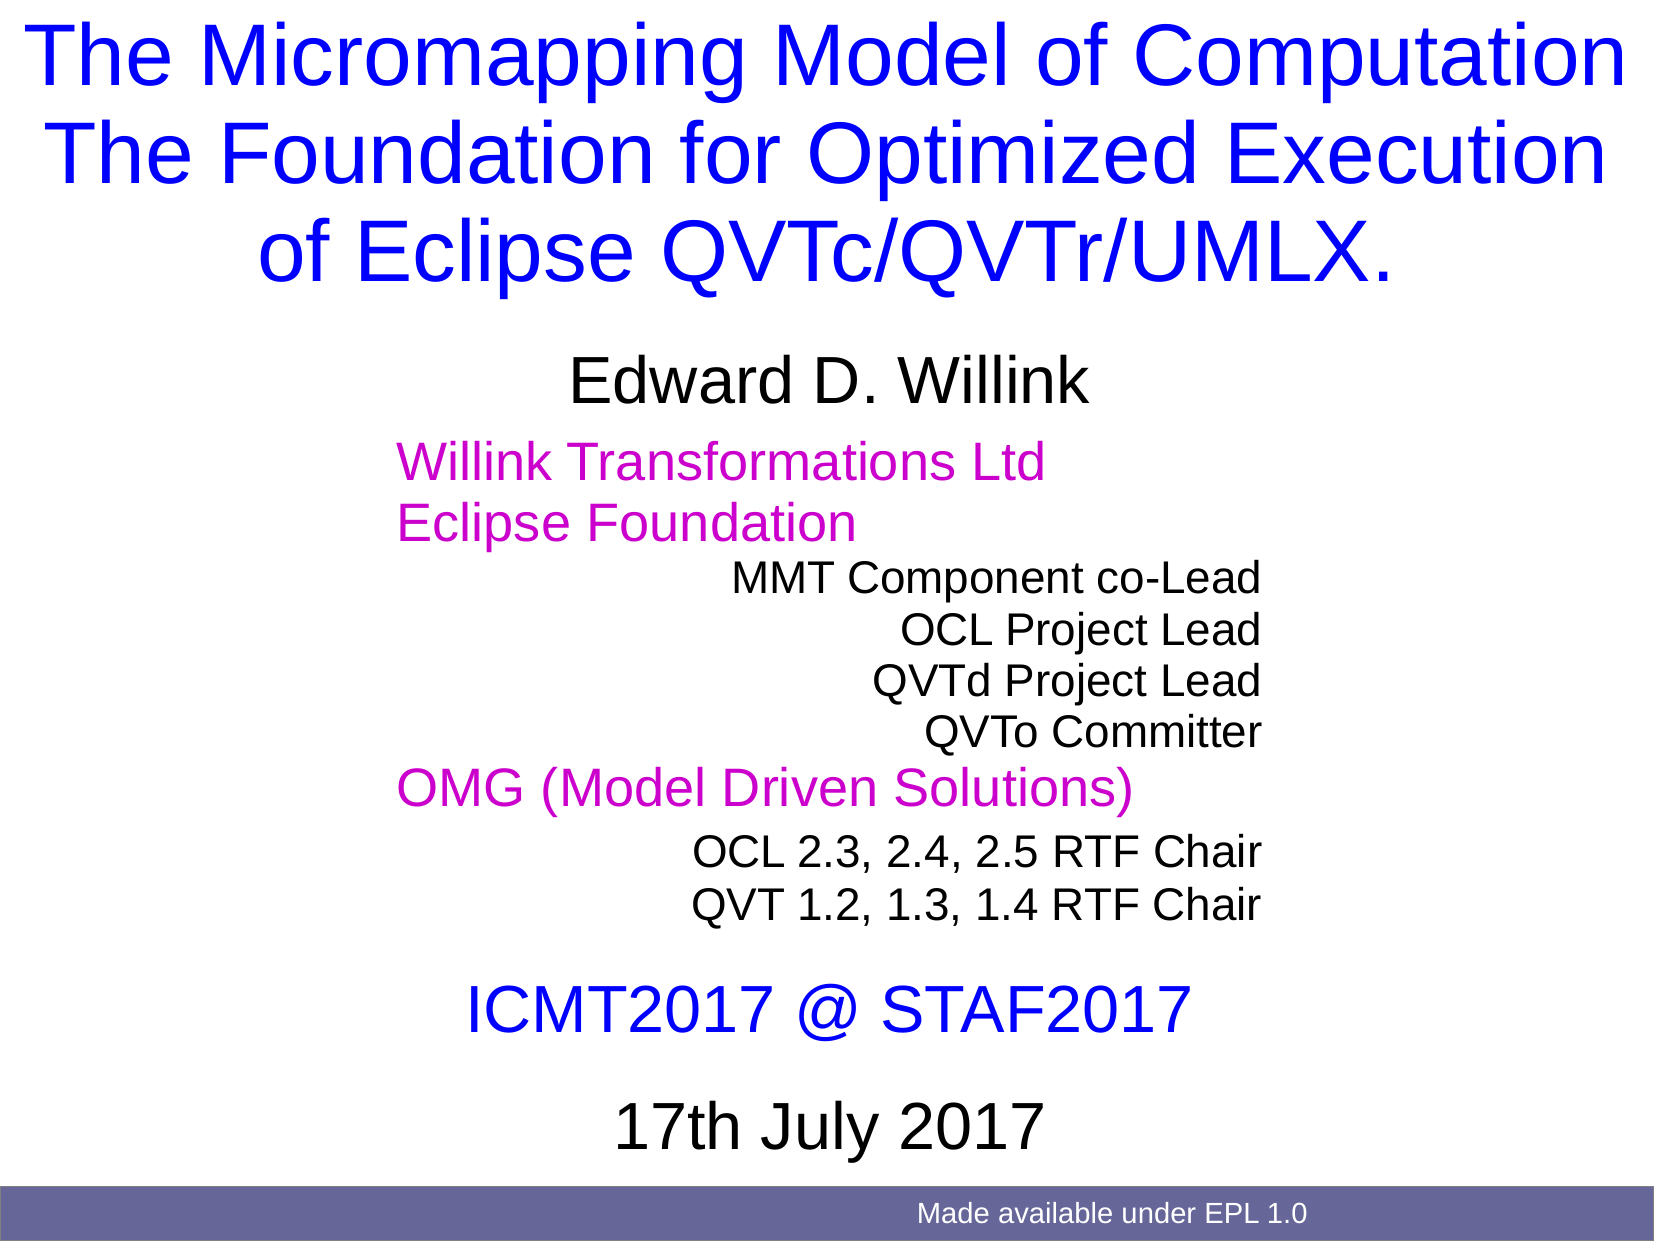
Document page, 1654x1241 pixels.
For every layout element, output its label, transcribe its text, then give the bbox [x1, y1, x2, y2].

subtitle Edward D. Willink Willink Transformations Ltd Eclipse Foundation MMT Component co-Lead OCL Project Lead QVTd Project Lead QVTo Committer OMG (Model Driven Solutions) OCL 2.3, 2.4, 2.5 RTF Chair QVT 1.2, 1.3, 1.4 RTF Chair ICMT2017 @ STAF2017 17th July 2017 [396, 324, 1263, 1182]
title The Micromapping Model of Computation The Foundation for Optimized Execution of Eclipse QVTc/QVTr/UMLX. [0, 0, 1654, 410]
